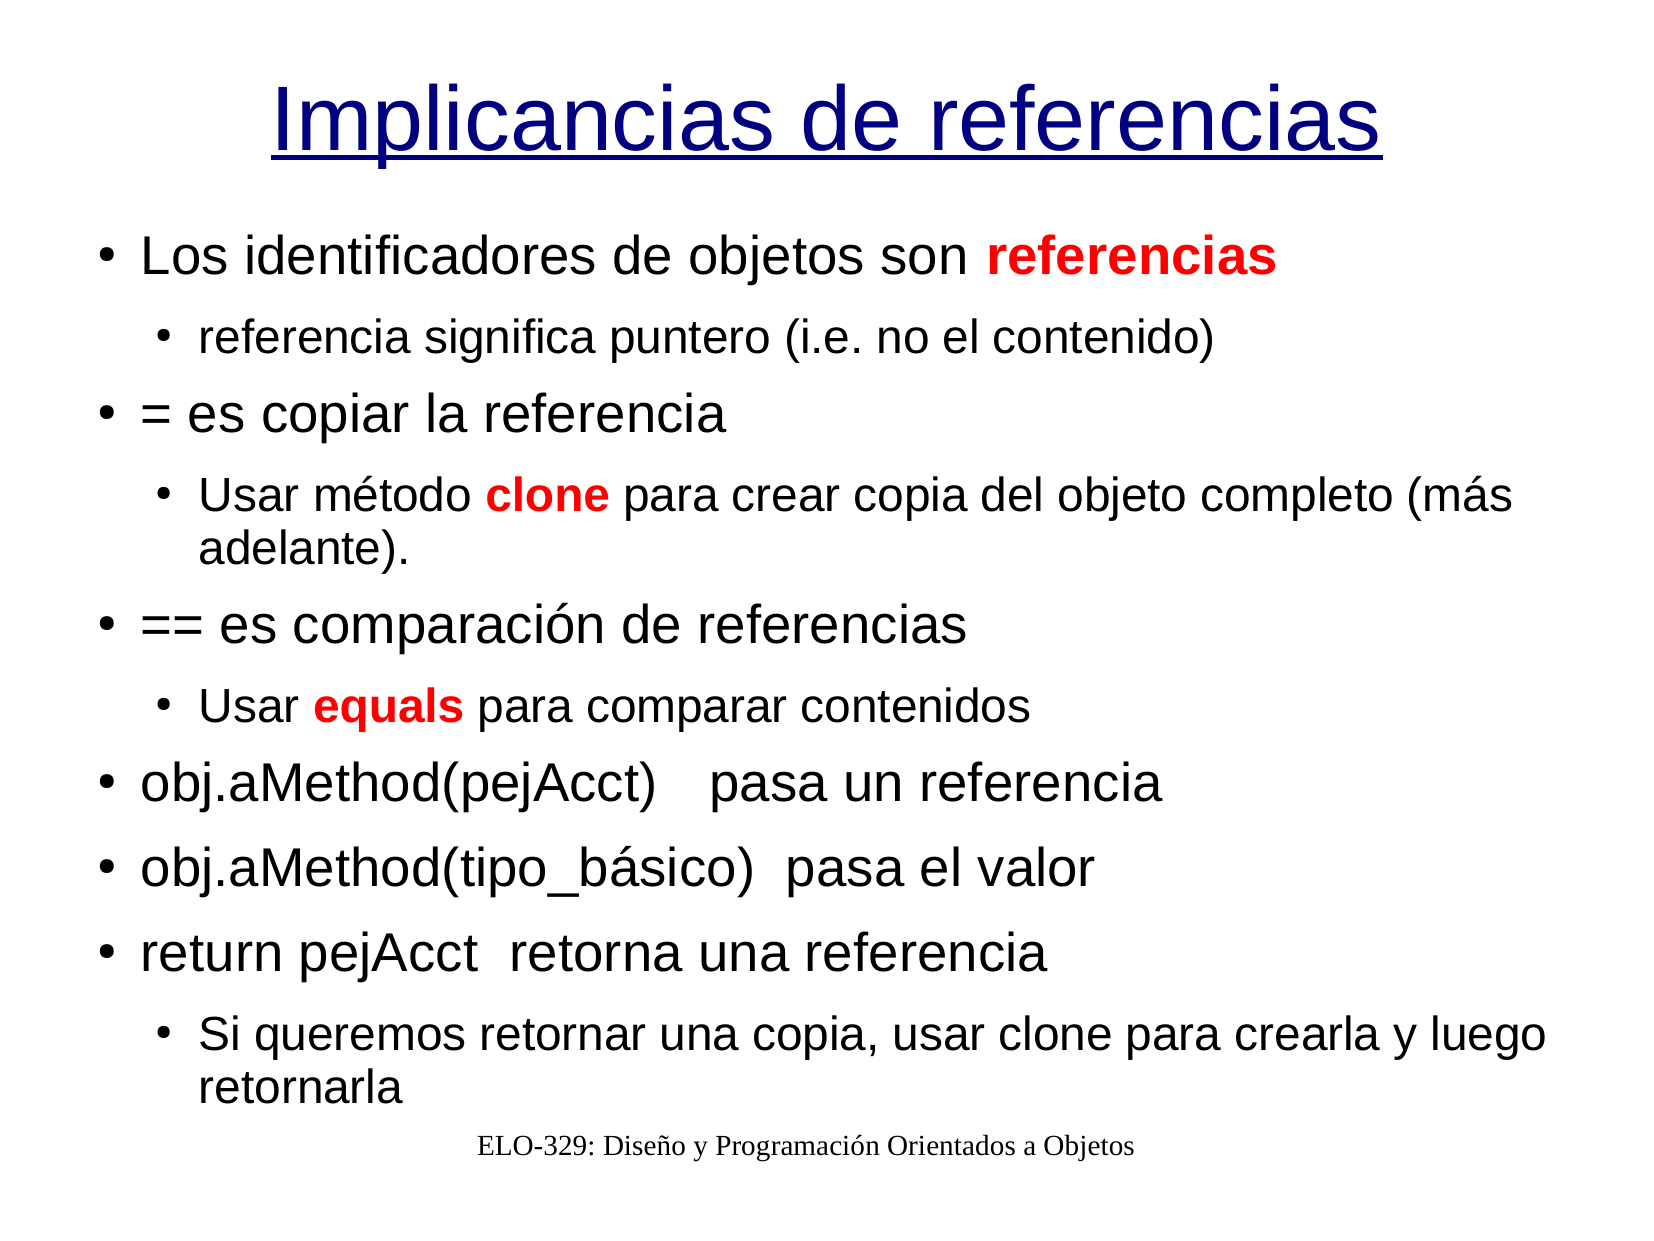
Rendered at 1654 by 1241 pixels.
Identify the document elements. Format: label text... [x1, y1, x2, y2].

list Los identificadores de objetos son referencias referencia significa puntero (i.e. no el contenido) = es copiar la referencia Usar método clone para crear copia del objeto completo (más adelante). == es comparación de referencias Usar equals para comparar contenidos obj.aMethod(pejAcct) pasa un referencia obj.aMethod(tipo_básico) pasa el valor return pejAcct retorna una referencia Si queremos retornar una copia, usar clone para crearla y luego retornarla [82, 225, 1571, 1126]
title Implicancias de referencias [82, 56, 1571, 181]
